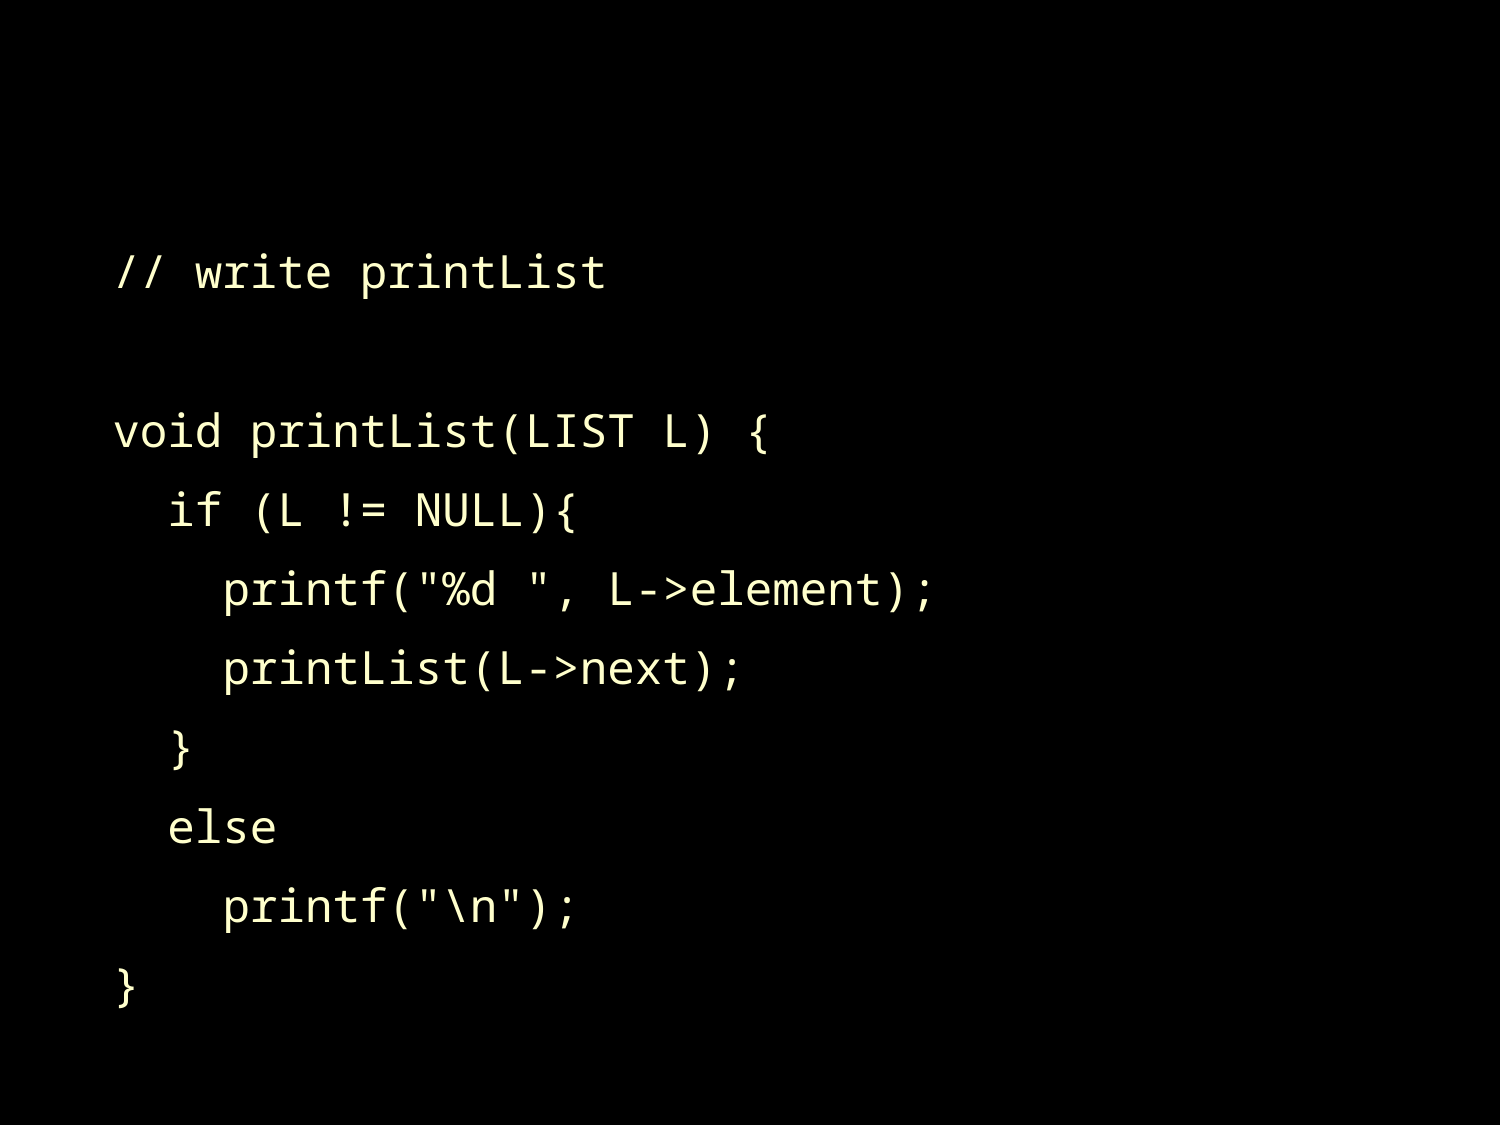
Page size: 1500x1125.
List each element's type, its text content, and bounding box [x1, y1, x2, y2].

list // write printList void printList(LIST L) { if (L != NULL){ printf("%d ", L->element); printList(L->next); } else printf("\n"); } [112, 112, 1426, 1125]
